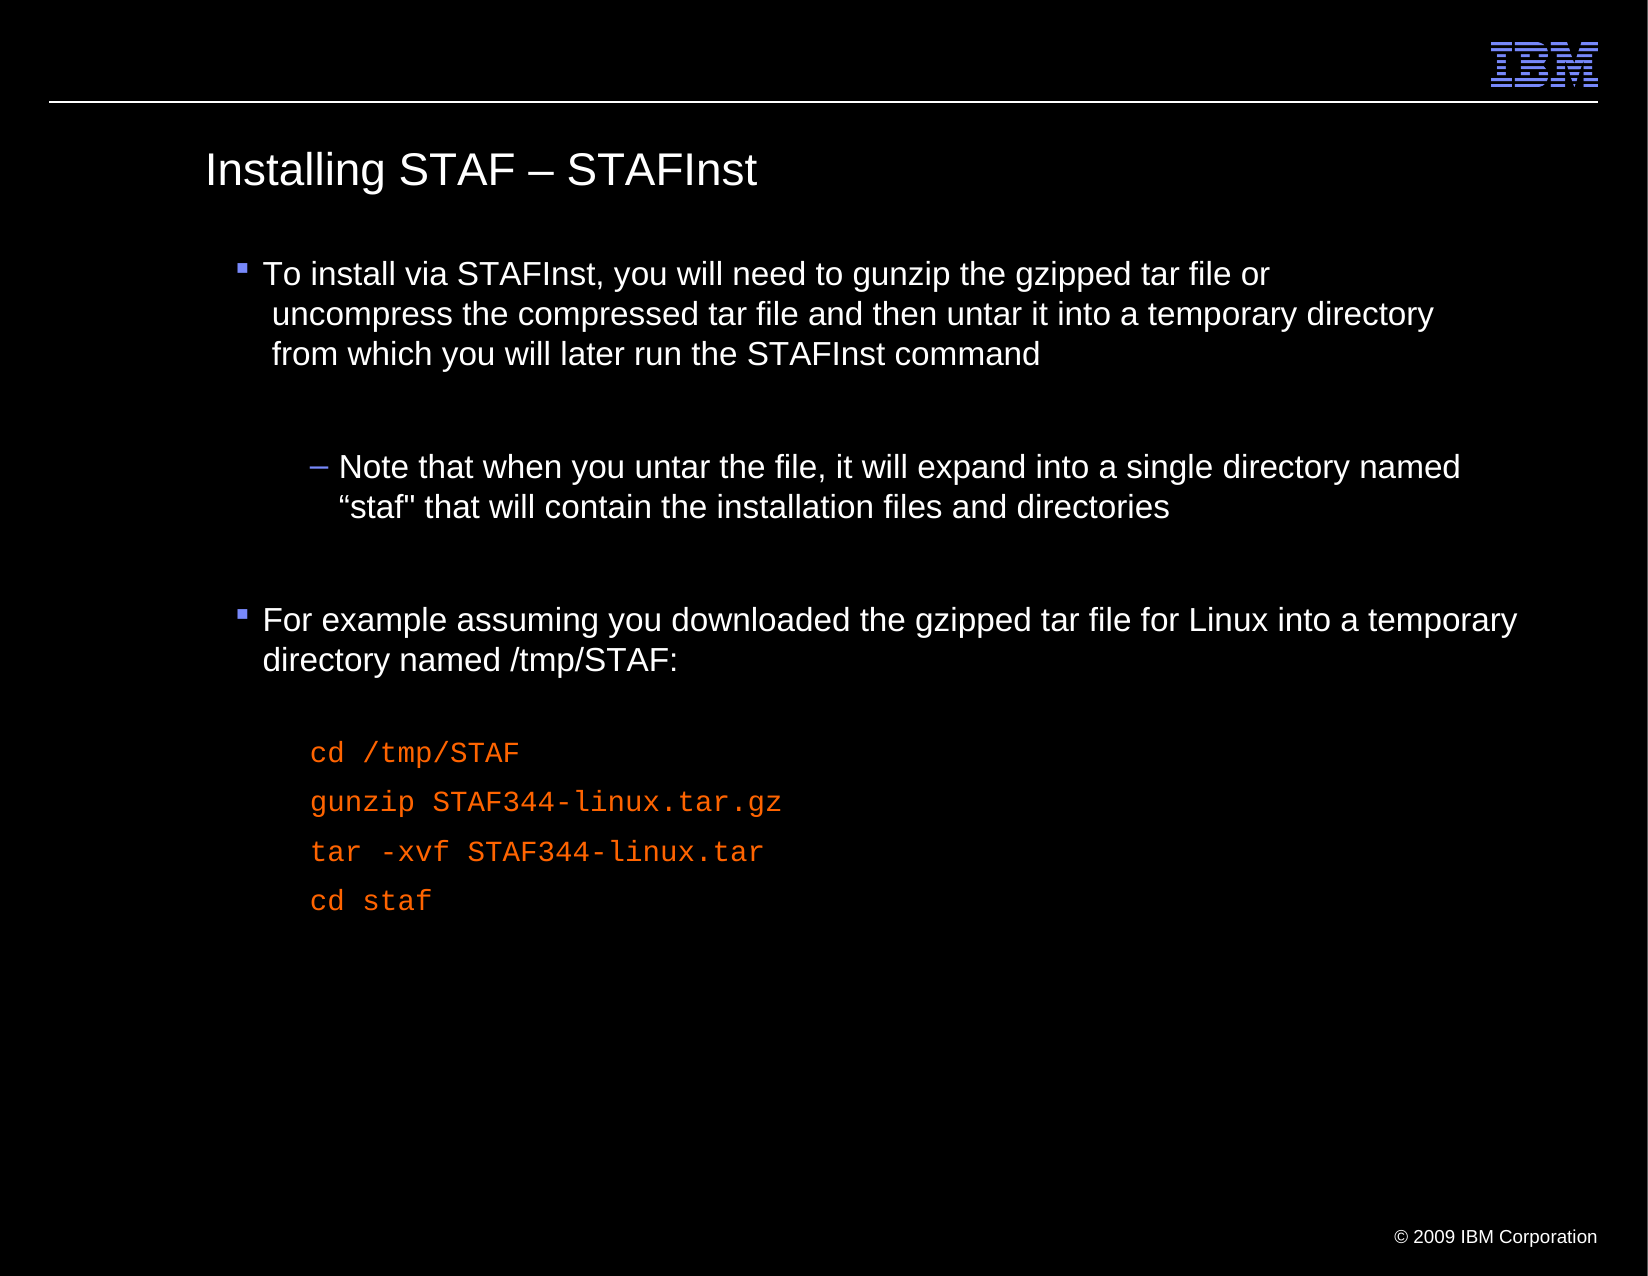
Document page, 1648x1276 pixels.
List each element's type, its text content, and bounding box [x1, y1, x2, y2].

title Installing STAF – STAFInst [188, 137, 1648, 231]
picture [1491, 42, 1598, 87]
text_box To install via STAFInst, you will need to gunzip the gzipped tar file or uncompress the compressed tar file and then untar it into a temporary directory from which you will later run the STAFInst command Note that when you untar the file, it will expand into a single directory named “staf" that will contain the installation files and directories For example assuming you downloaded the gzipped tar file for Linux into a temporary directory named /tmp/STAF: cd /tmp/STAF gunzip STAF344-linux.tar.gz tar -xvf STAF344-linux.tar cd staf [235, 252, 1624, 917]
